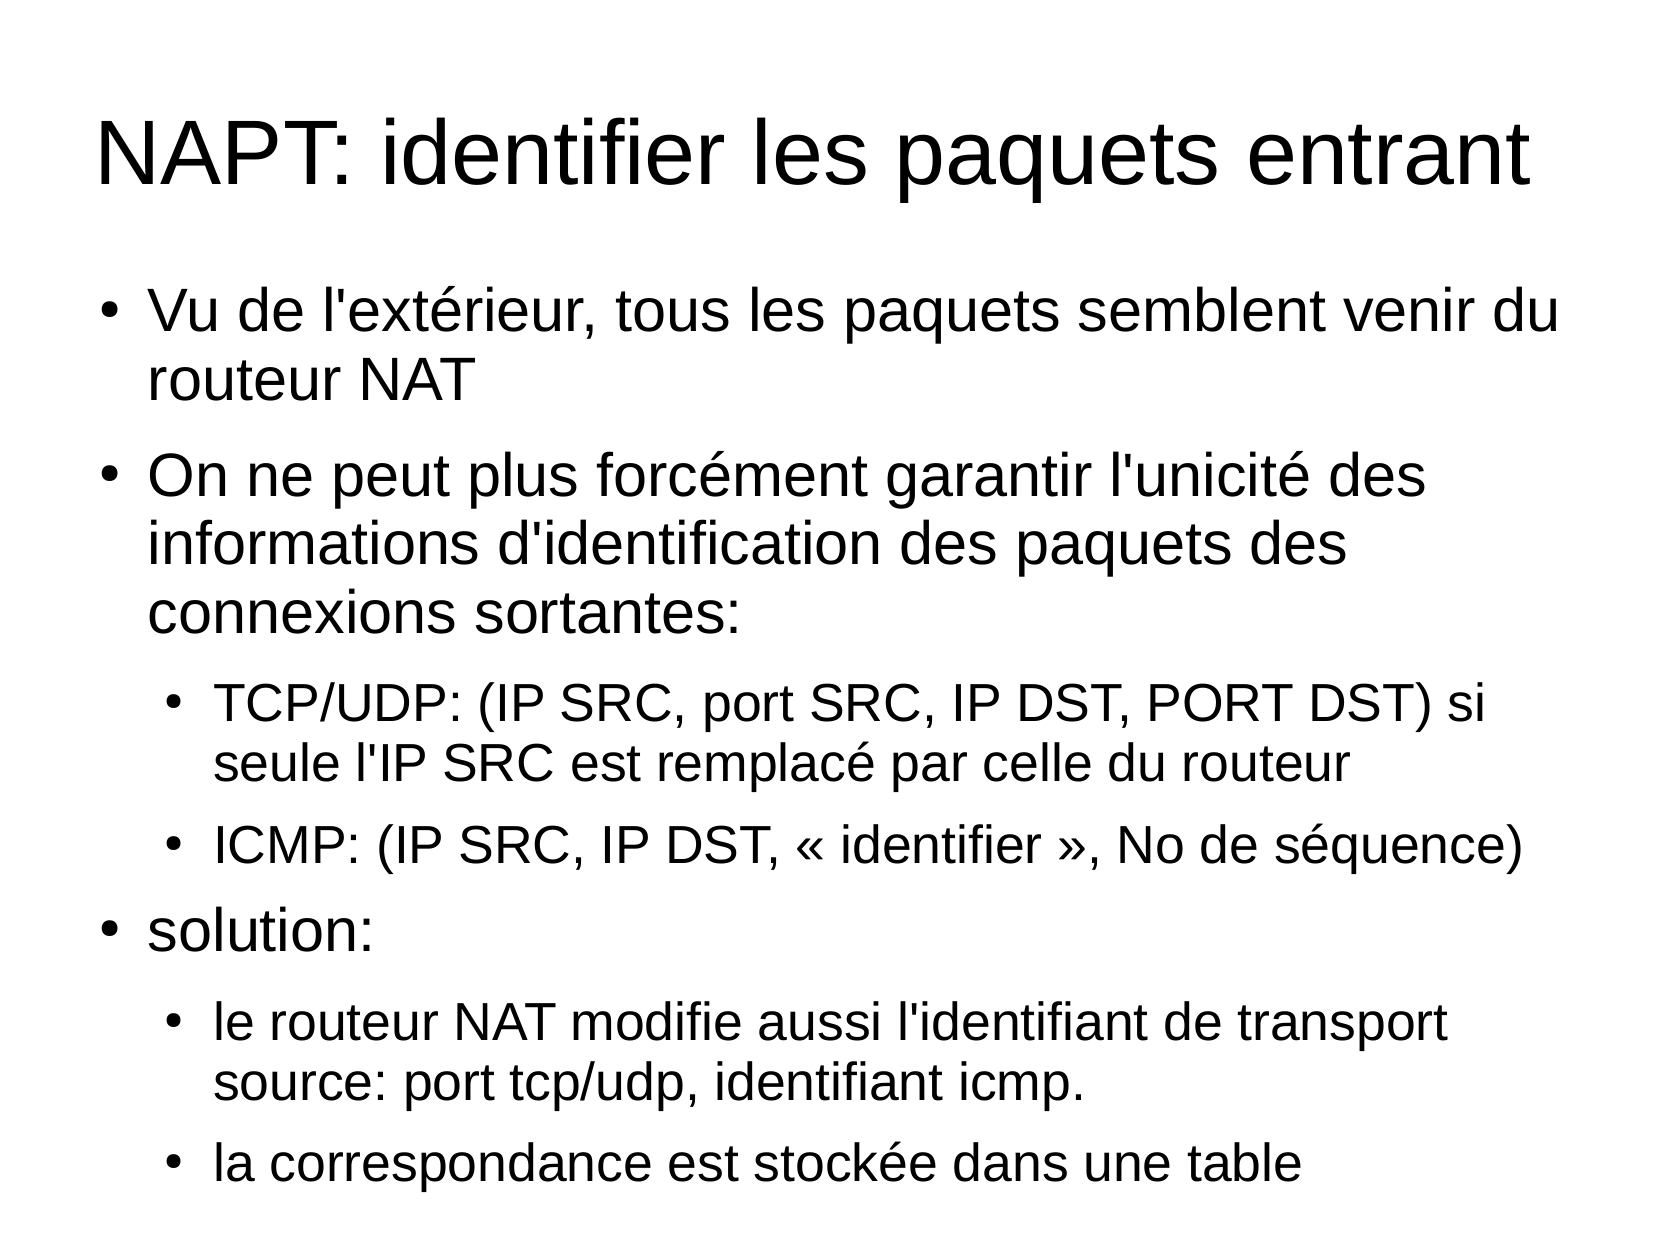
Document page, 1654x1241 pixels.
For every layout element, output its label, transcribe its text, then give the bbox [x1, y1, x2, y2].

title NAPT: identifier les paquets entrant [82, 49, 1571, 257]
list Vu de l'extérieur, tous les paquets semblent venir du routeur NAT On ne peut plus forcément garantir l'unicité des informations d'identification des paquets des connexions sortantes: TCP/UDP: (IP SRC, port SRC, IP DST, PORT DST) si seule l'IP SRC est remplacé par celle du routeur ICMP: (IP SRC, IP DST, « identifier », No de séquence) solution: le routeur NAT modifie aussi l'identifiant de transport source: port tcp/udp, identifiant icmp. la correspondance est stockée dans une table [82, 276, 1571, 1193]
